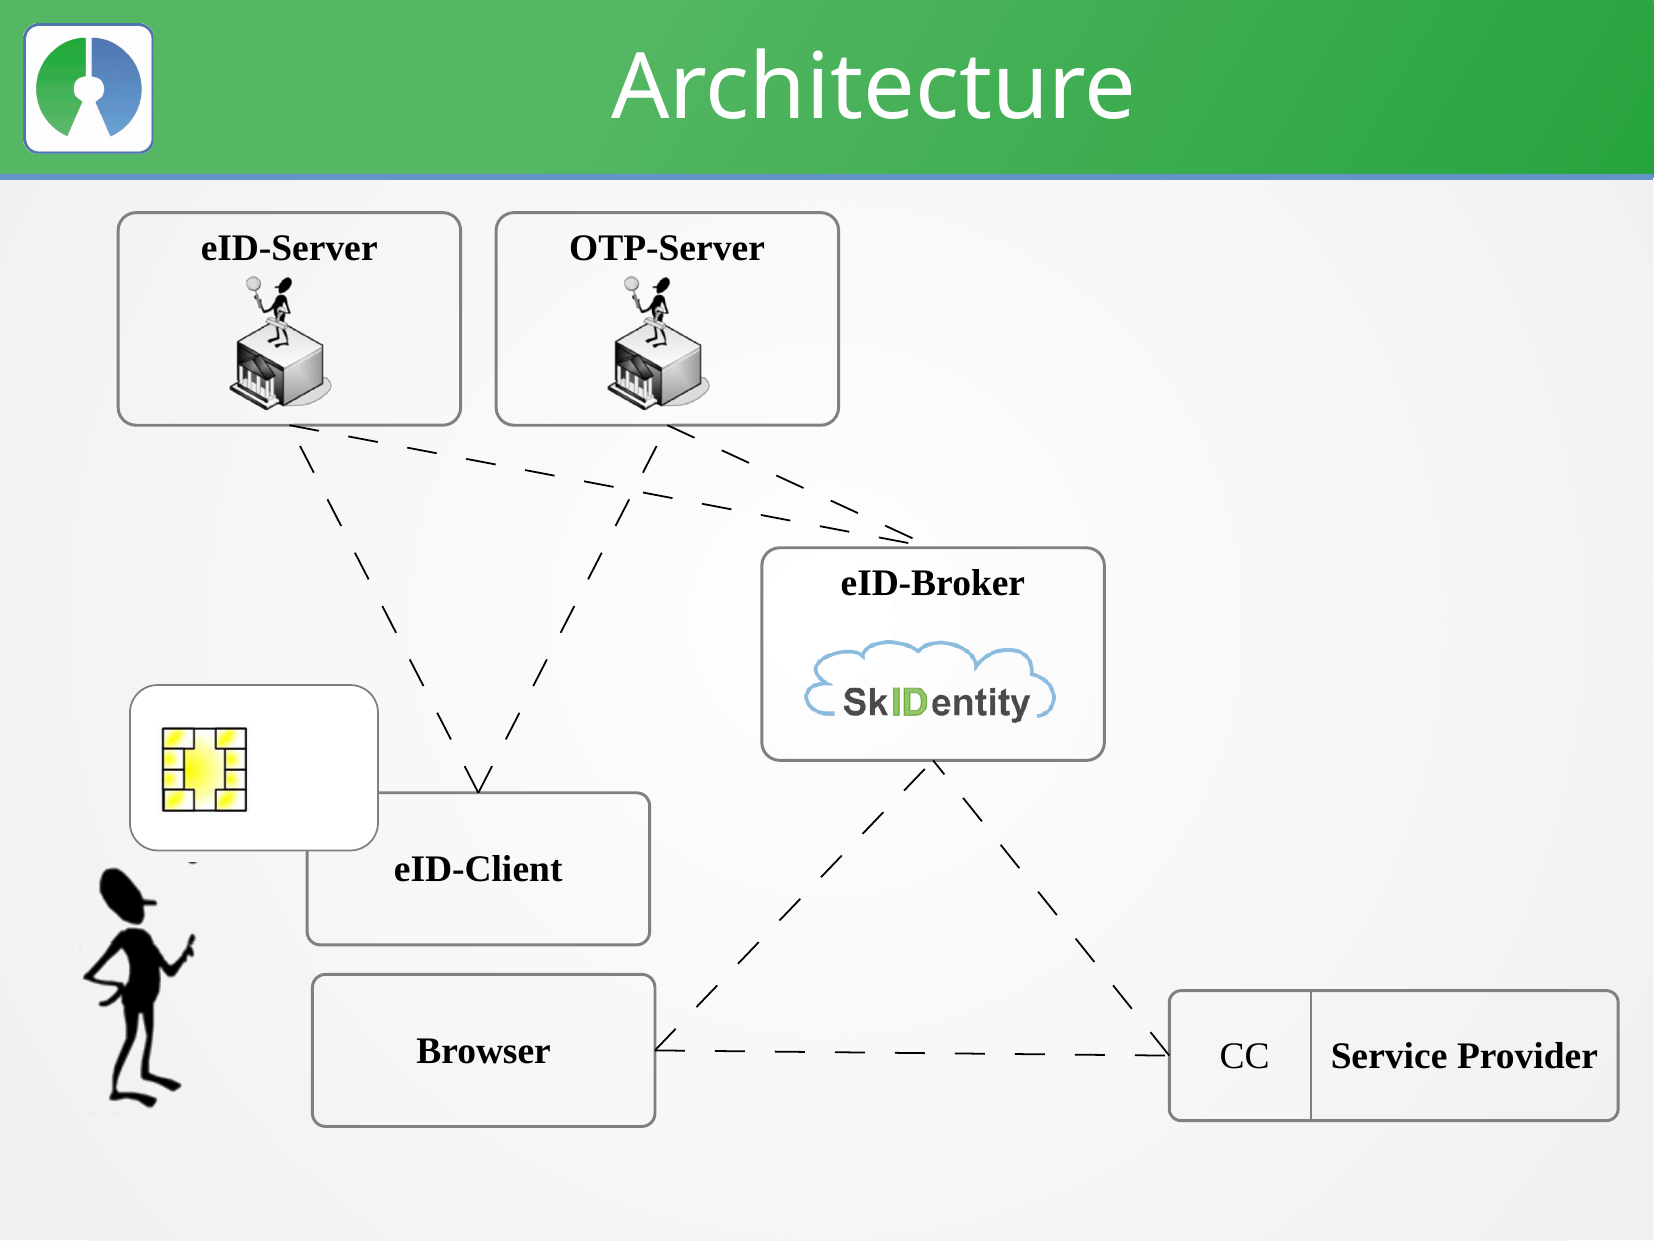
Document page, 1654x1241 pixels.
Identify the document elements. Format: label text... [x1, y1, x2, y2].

text_box [129, 685, 379, 851]
text_box Service Provider [1169, 990, 1311, 1121]
picture [791, 631, 1069, 739]
text_box CC [1204, 1027, 1285, 1084]
text_box Browser [312, 974, 655, 1127]
picture [23, 23, 154, 154]
picture [79, 862, 201, 1114]
picture [153, 723, 252, 815]
title Architecture [177, 11, 1571, 154]
text_box eID-Broker [761, 547, 1105, 761]
text_box OTP-Server [496, 212, 839, 426]
picture [602, 271, 715, 414]
text_box eID-Server [118, 212, 461, 426]
text_box eID-Client [307, 792, 650, 945]
text_box Service Provider [1312, 990, 1619, 1121]
